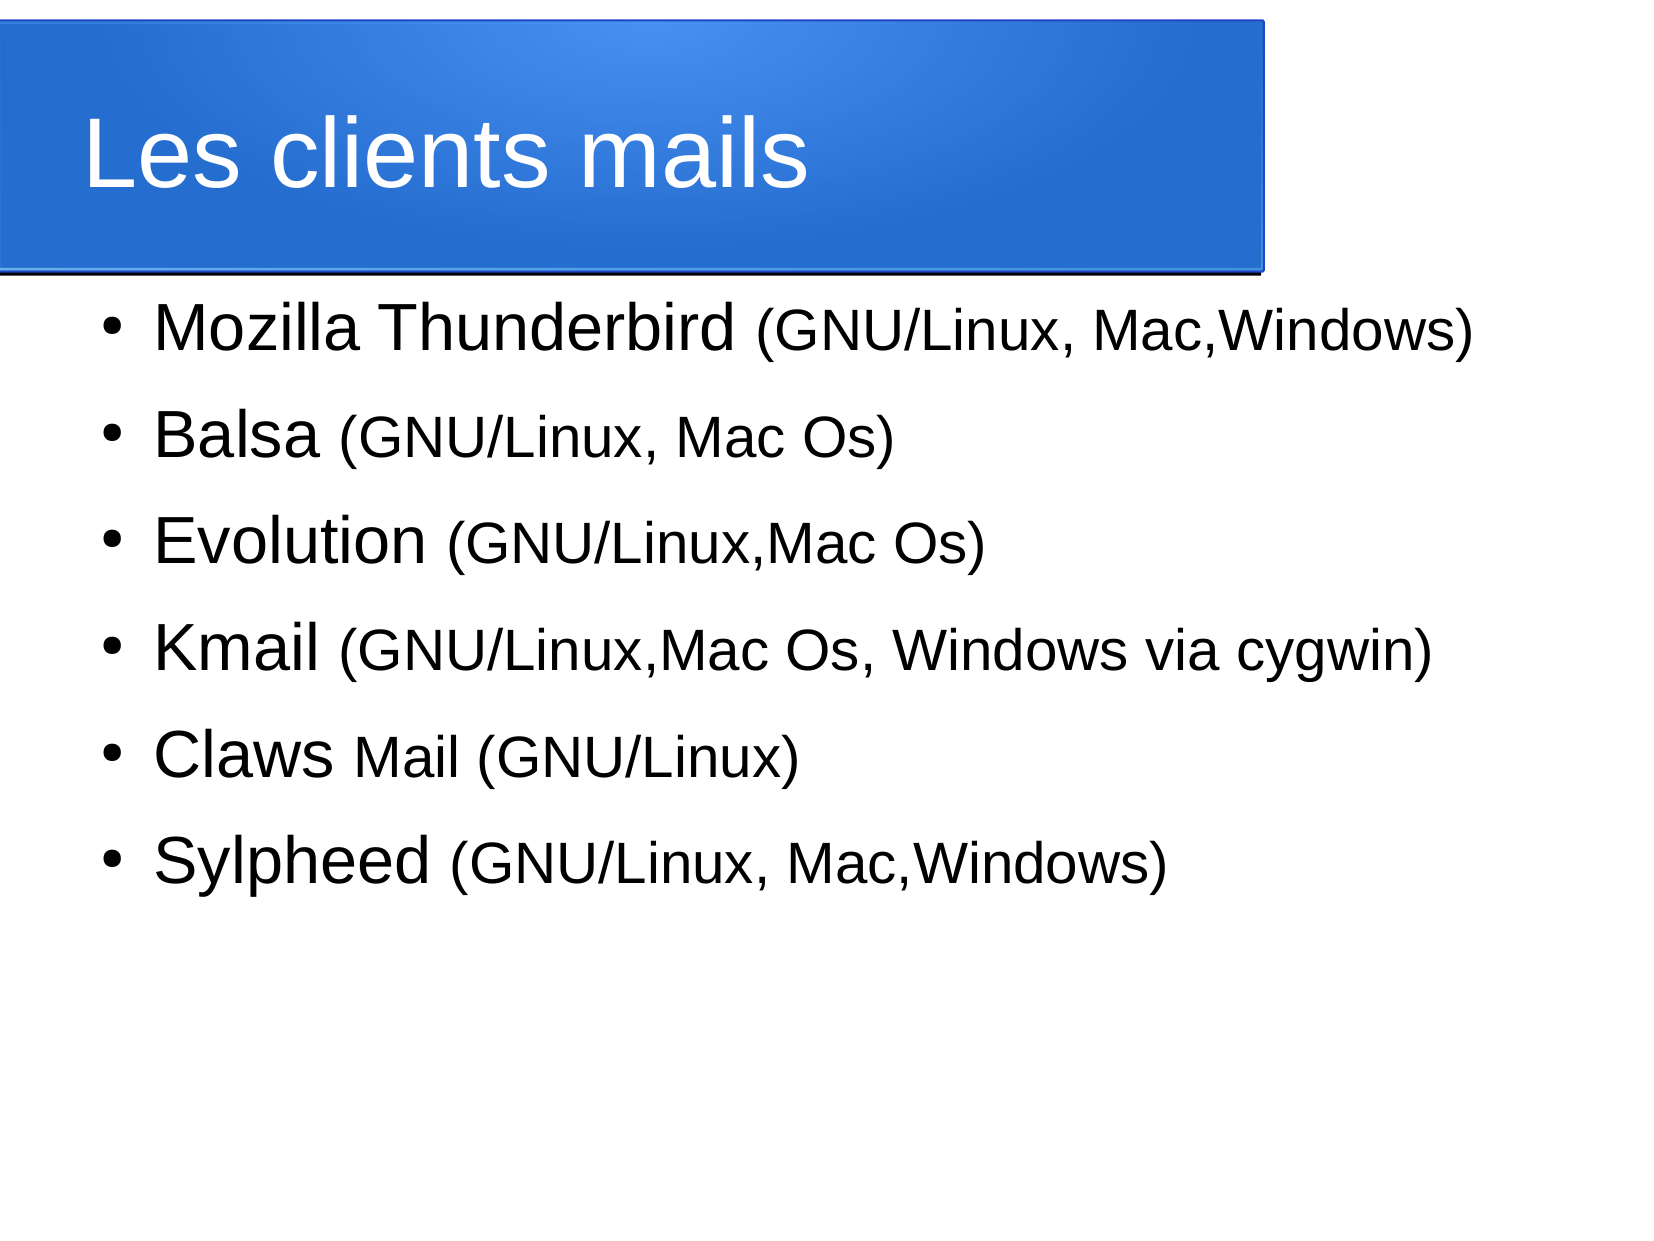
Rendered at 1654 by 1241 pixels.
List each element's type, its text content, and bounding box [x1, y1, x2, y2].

title Les clients mails [82, 49, 1250, 257]
list Mozilla Thunderbird (GNU/Linux, Mac,Windows) Balsa (GNU/Linux, Mac Os) Evolution (GNU/Linux,Mac Os) Kmail (GNU/Linux,Mac Os, Windows via cygwin) Claws Mail (GNU/Linux) Sylpheed (GNU/Linux, Mac,Windows) [82, 290, 1538, 1010]
